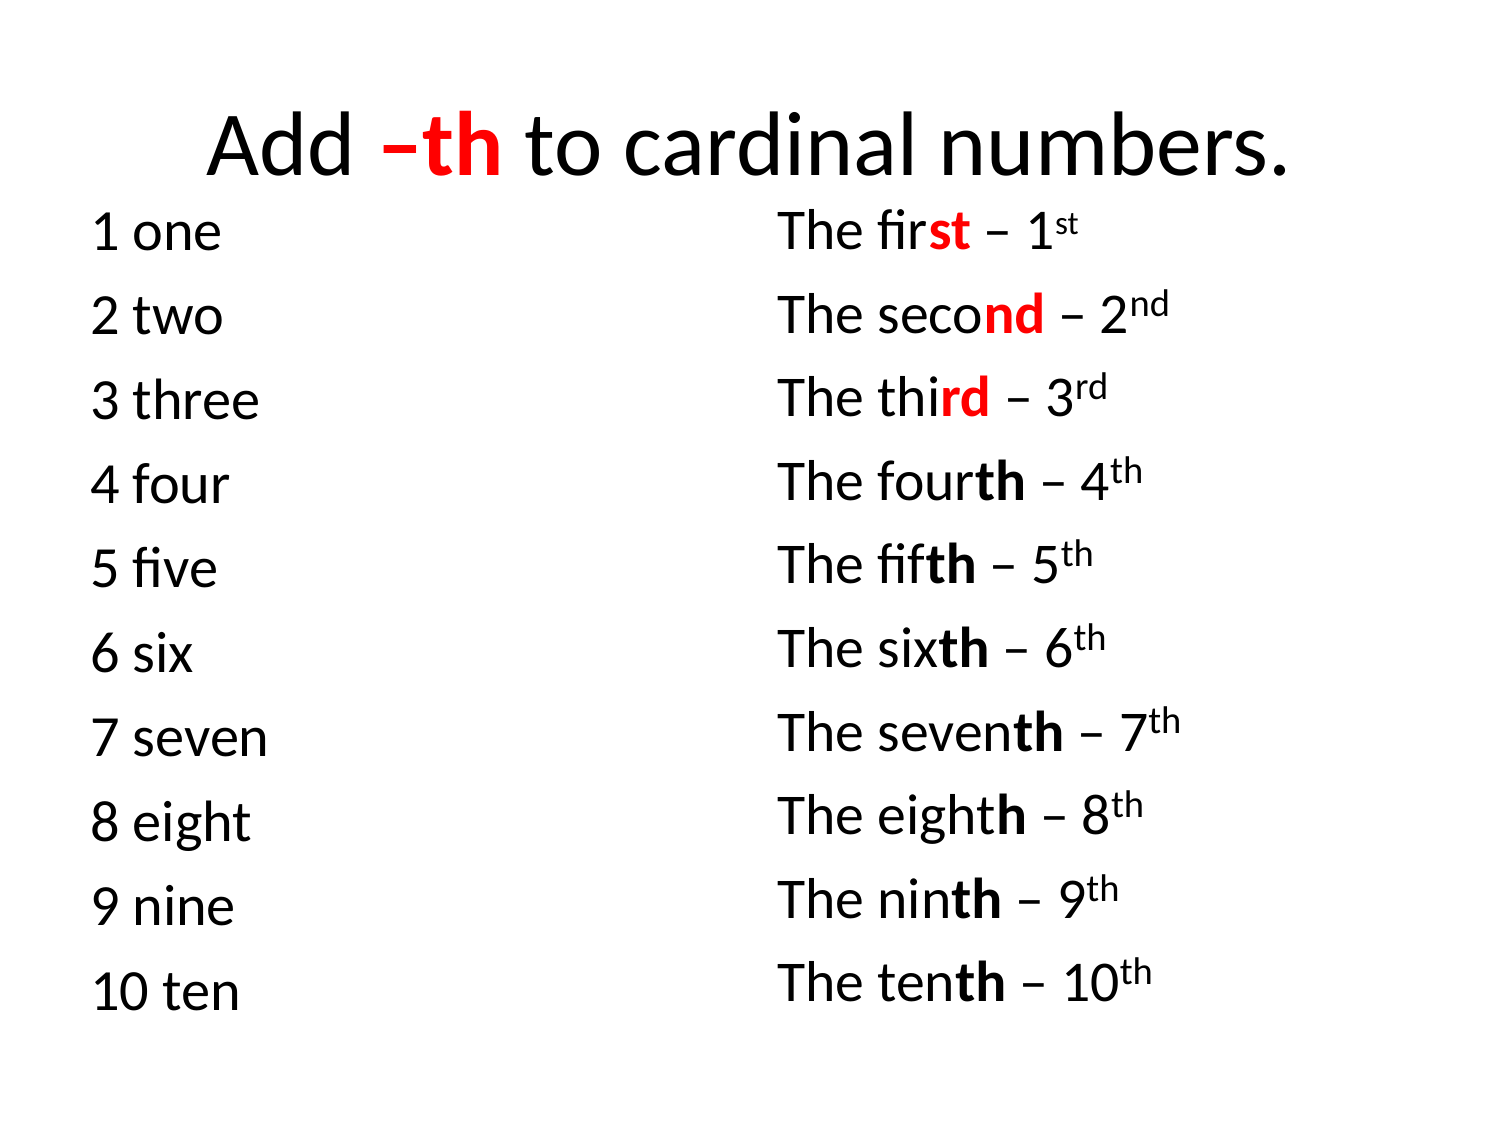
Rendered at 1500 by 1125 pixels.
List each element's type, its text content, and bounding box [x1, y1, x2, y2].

list The first – 1st The second – 2nd The third – 3rd The fourth – 4th The fifth – 5th The sixth – 6th The seventh – 7th The eighth – 8th The ninth – 9th The tenth – 10th [762, 184, 1426, 1095]
list 1 one 2 two 3 three 4 four 5 five 6 six 7 seven 8 eight 9 nine 10 ten [75, 184, 738, 1095]
title Add –th to cardinal numbers. [75, 45, 1426, 233]
